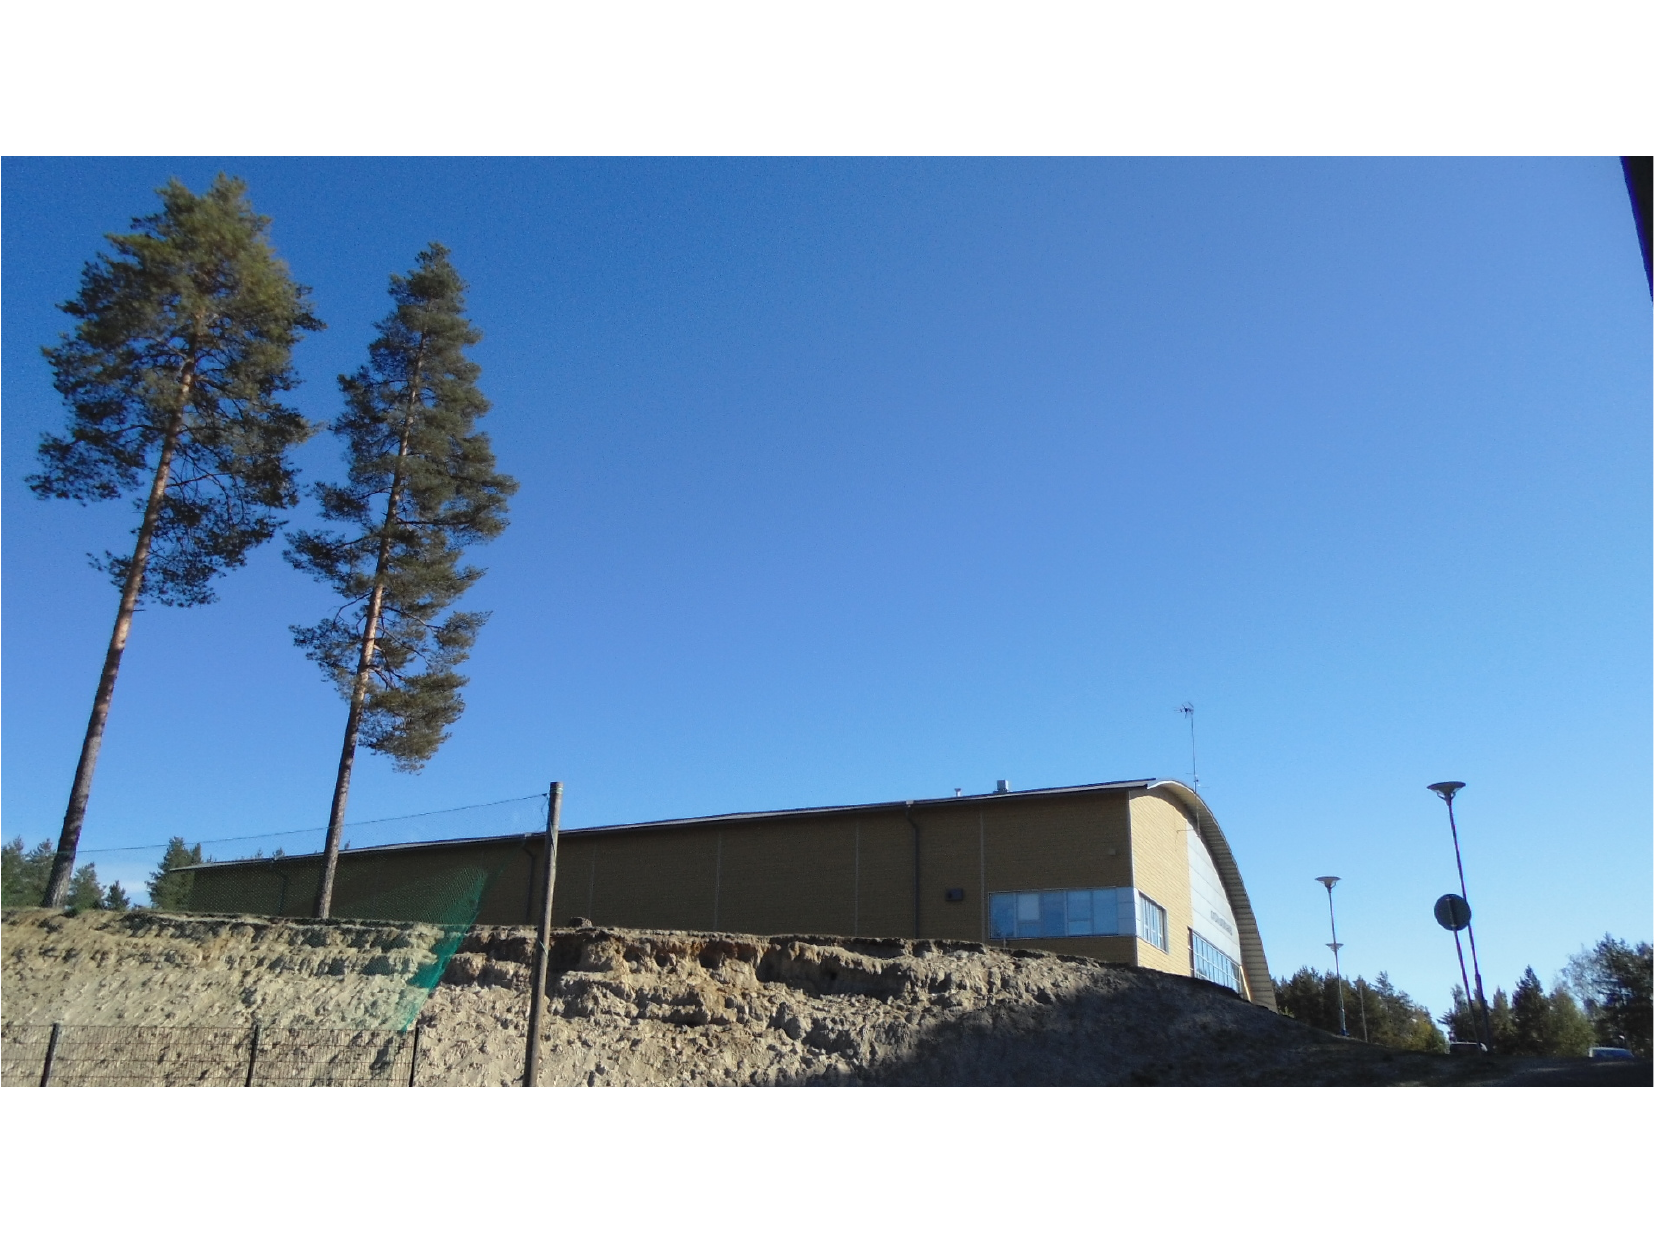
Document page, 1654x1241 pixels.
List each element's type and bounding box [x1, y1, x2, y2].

picture [1, 156, 1654, 1087]
